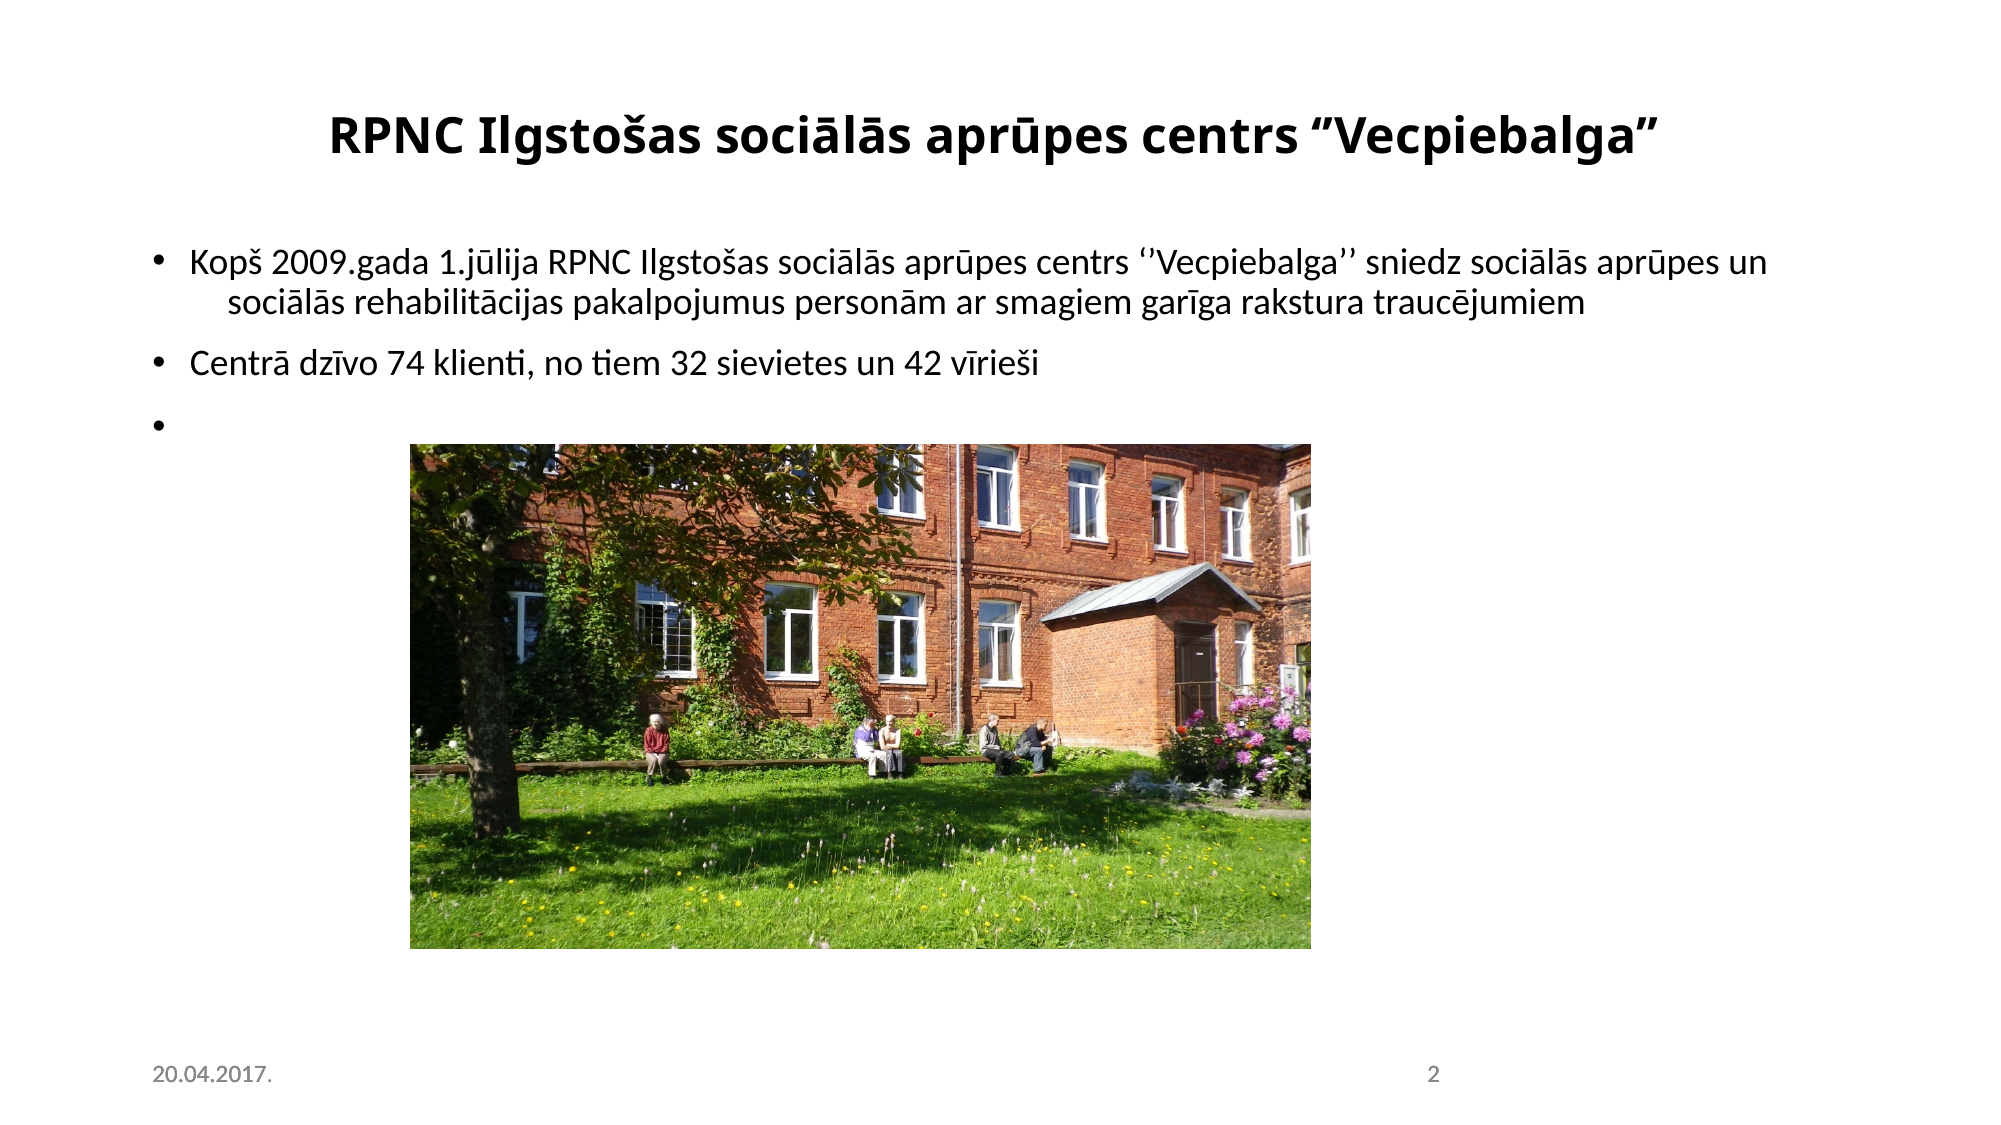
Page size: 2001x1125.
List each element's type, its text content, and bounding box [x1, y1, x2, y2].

list Kopš 2009.gada 1.jūlija RPNC Ilgstošas sociālās aprūpes centrs ‘’Vecpiebalga’’ sniedz sociālās aprūpes un sociālās rehabilitācijas pakalpojumus personām ar smagiem garīga rakstura traucējumiem Centrā dzīvo 74 klienti, no tiem 32 sievietes un 42 vīrieši [137, 234, 1863, 949]
picture [410, 444, 1311, 949]
title RPNC Ilgstošas sociālās aprūpes centrs ‘’Vecpiebalga’’ [137, 59, 1863, 216]
text_box [1412, 1042, 1863, 1103]
text_box 20.04.2017 [137, 1042, 588, 1103]
